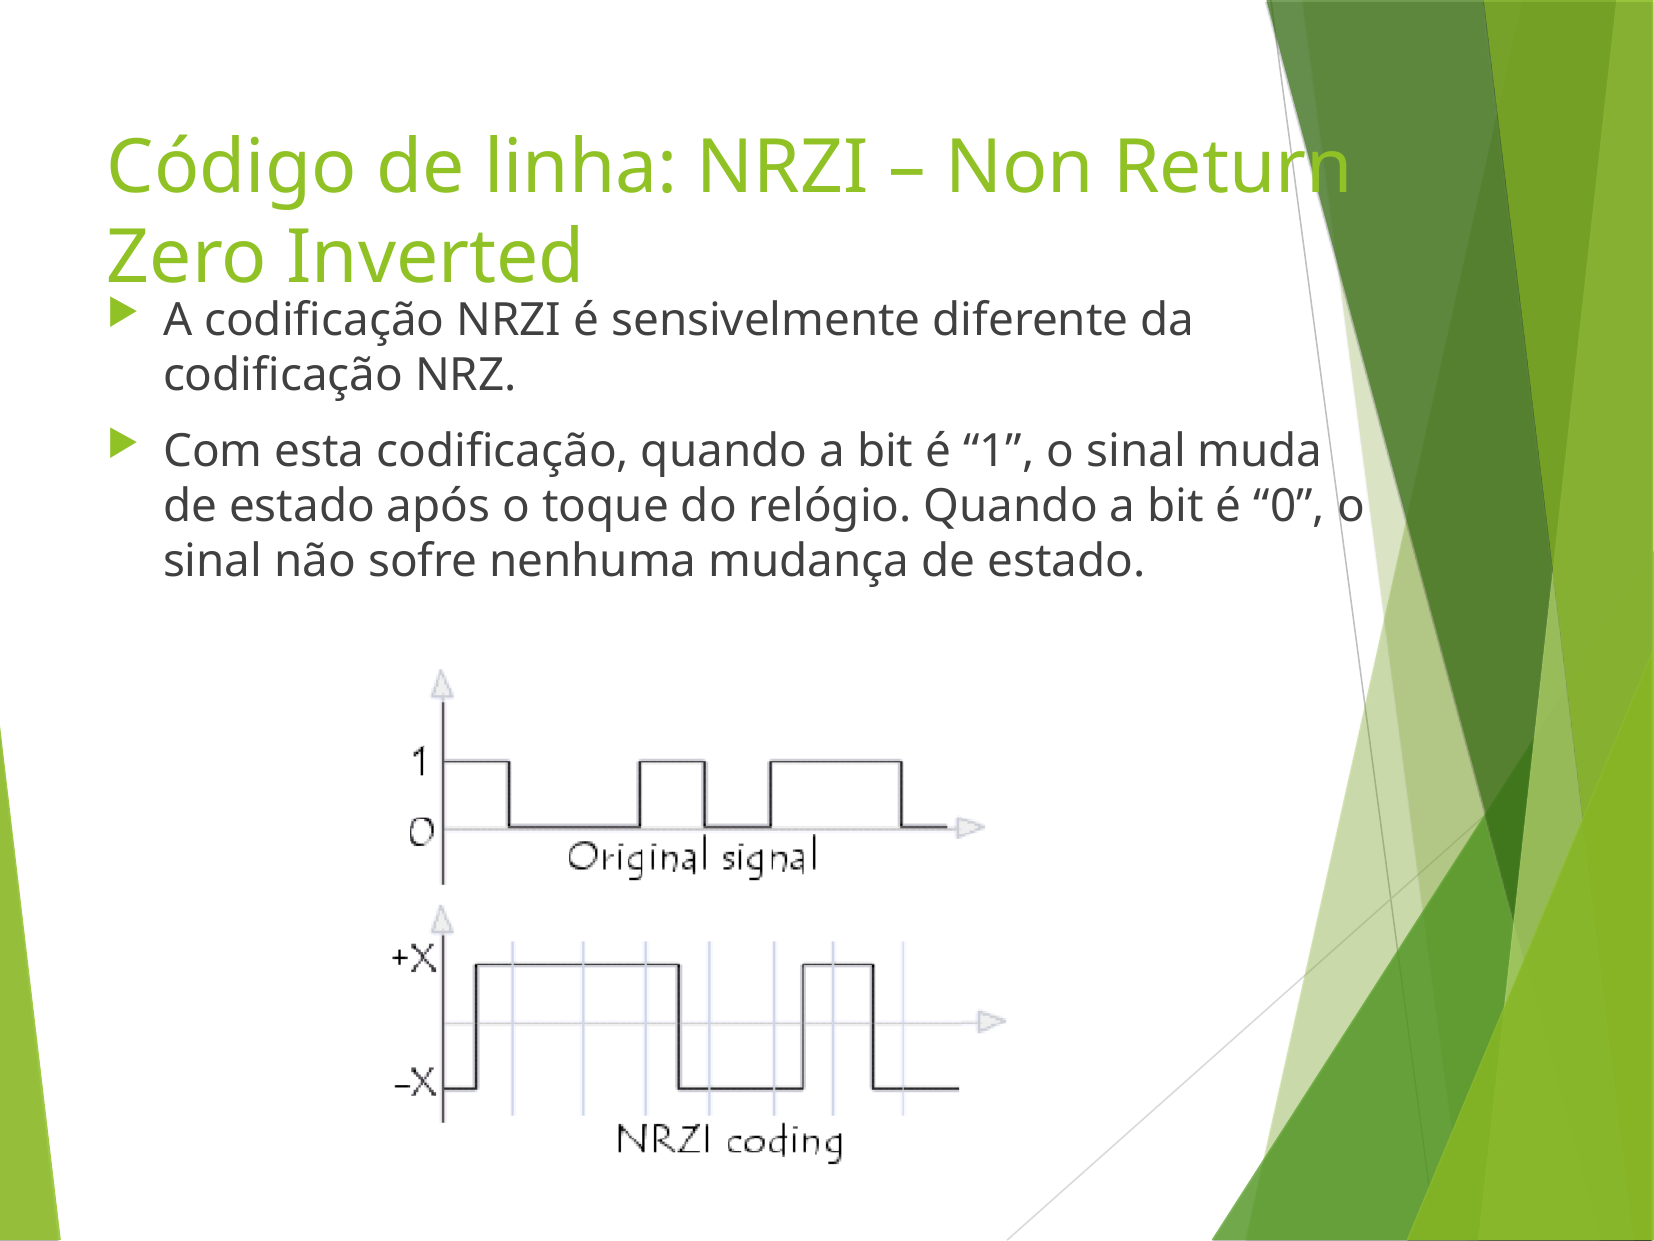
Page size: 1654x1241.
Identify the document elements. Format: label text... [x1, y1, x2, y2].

list A codificação NRZI é sensivelmente diferente da codificação NRZ. Com esta codificação, quando a bit é “1”, o sinal muda de estado após o toque do relógio. Quando a bit é “0”, o sinal não sofre nenhuma mudança de estado. [91, 282, 1381, 1214]
title Código de linha: NRZI – Non Return Zero Inverted [91, 110, 1524, 349]
picture [389, 667, 1011, 1170]
